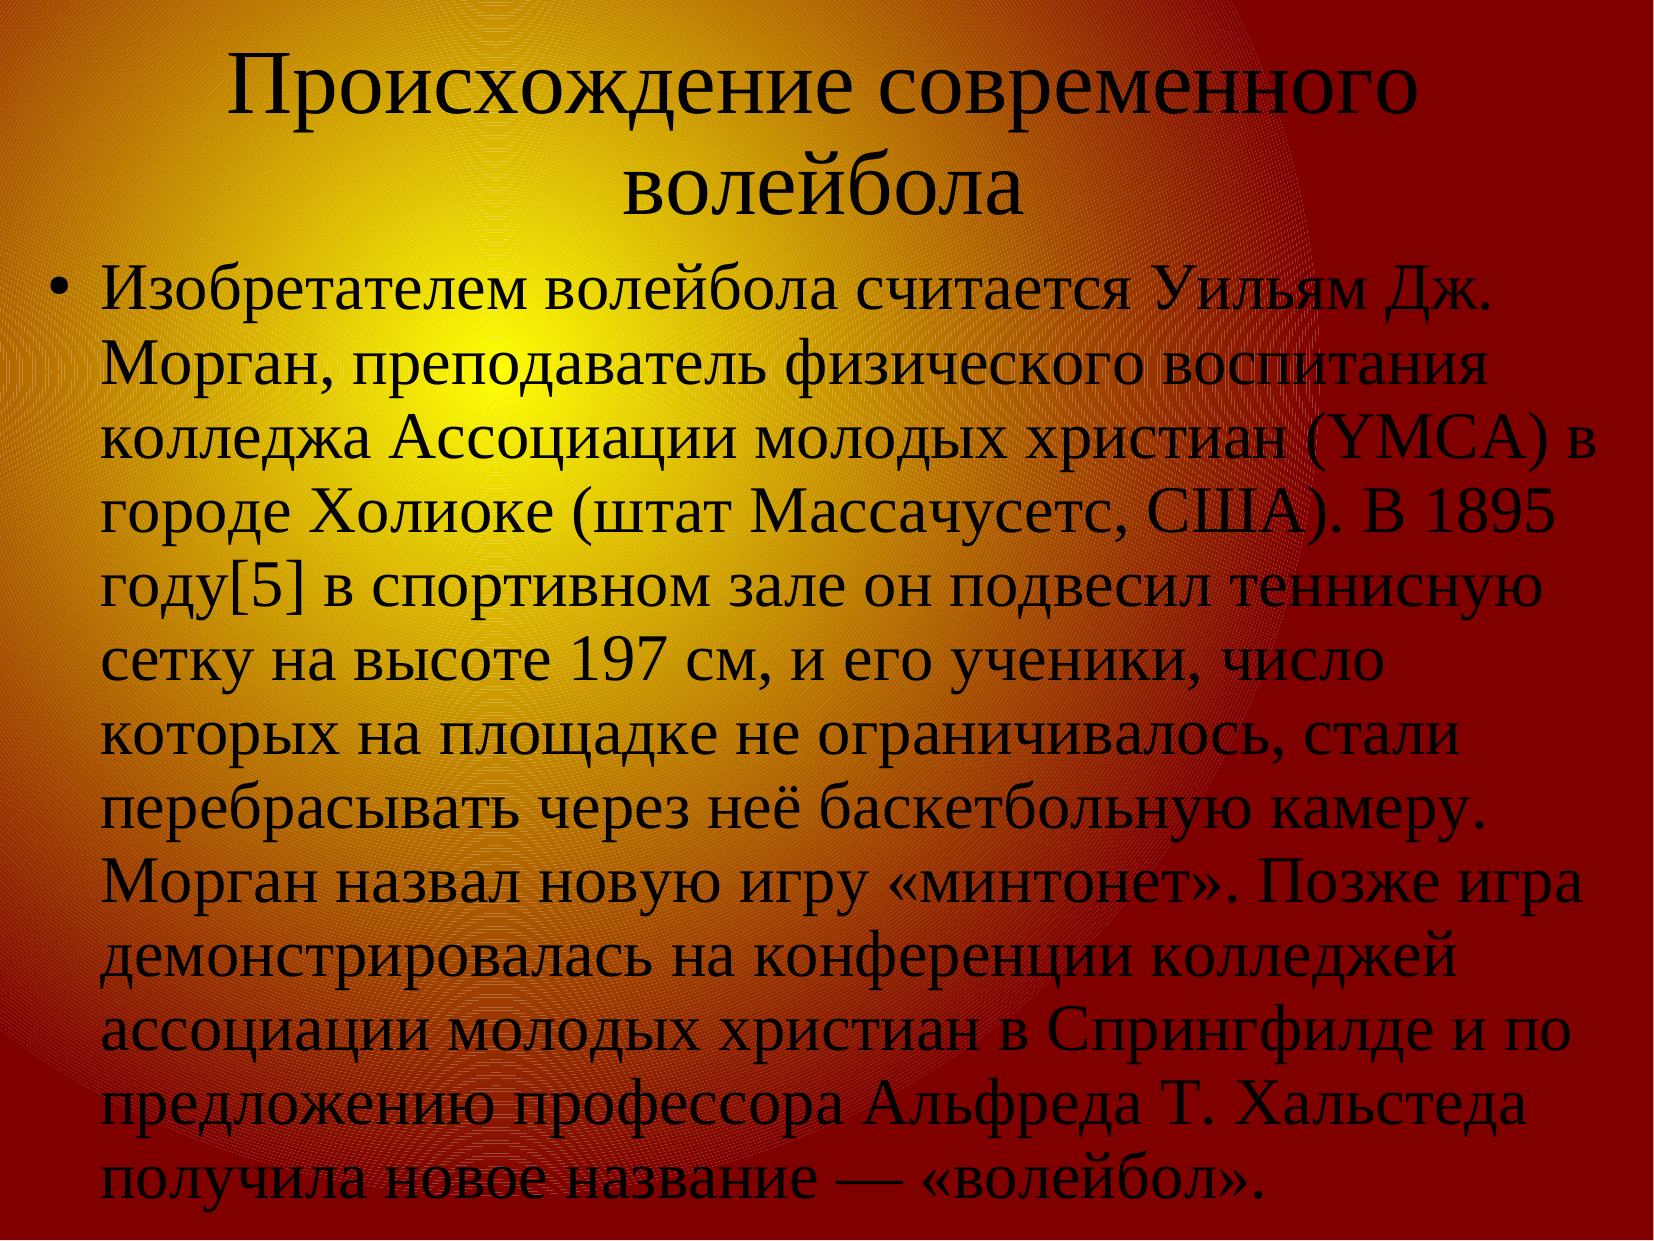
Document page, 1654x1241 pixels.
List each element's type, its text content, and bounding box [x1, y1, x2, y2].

list Изобретателем волейбола считается Уильям Дж. Морган, преподаватель физического воспитания колледжа Ассоциации молодых христиан (YMCA) в городе Холиоке (штат Массачусетс, США). В 1895 году[5] в спортивном зале он подвесил теннисную сетку на высоте 197 см, и его ученики, число которых на площадке не ограничивалось, стали перебрасывать через неё баскетбольную камеру. Морган назвал новую игру «минтонет». Позже игра демонстрировалась на конференции колледжей ассоциации молодых христиан в Спрингфилде и по предложению профессора Альфреда Т. Хальстеда получила новое название — «волейбол». [29, 250, 1625, 1214]
title Происхождение современного волейбола [118, 29, 1531, 237]
